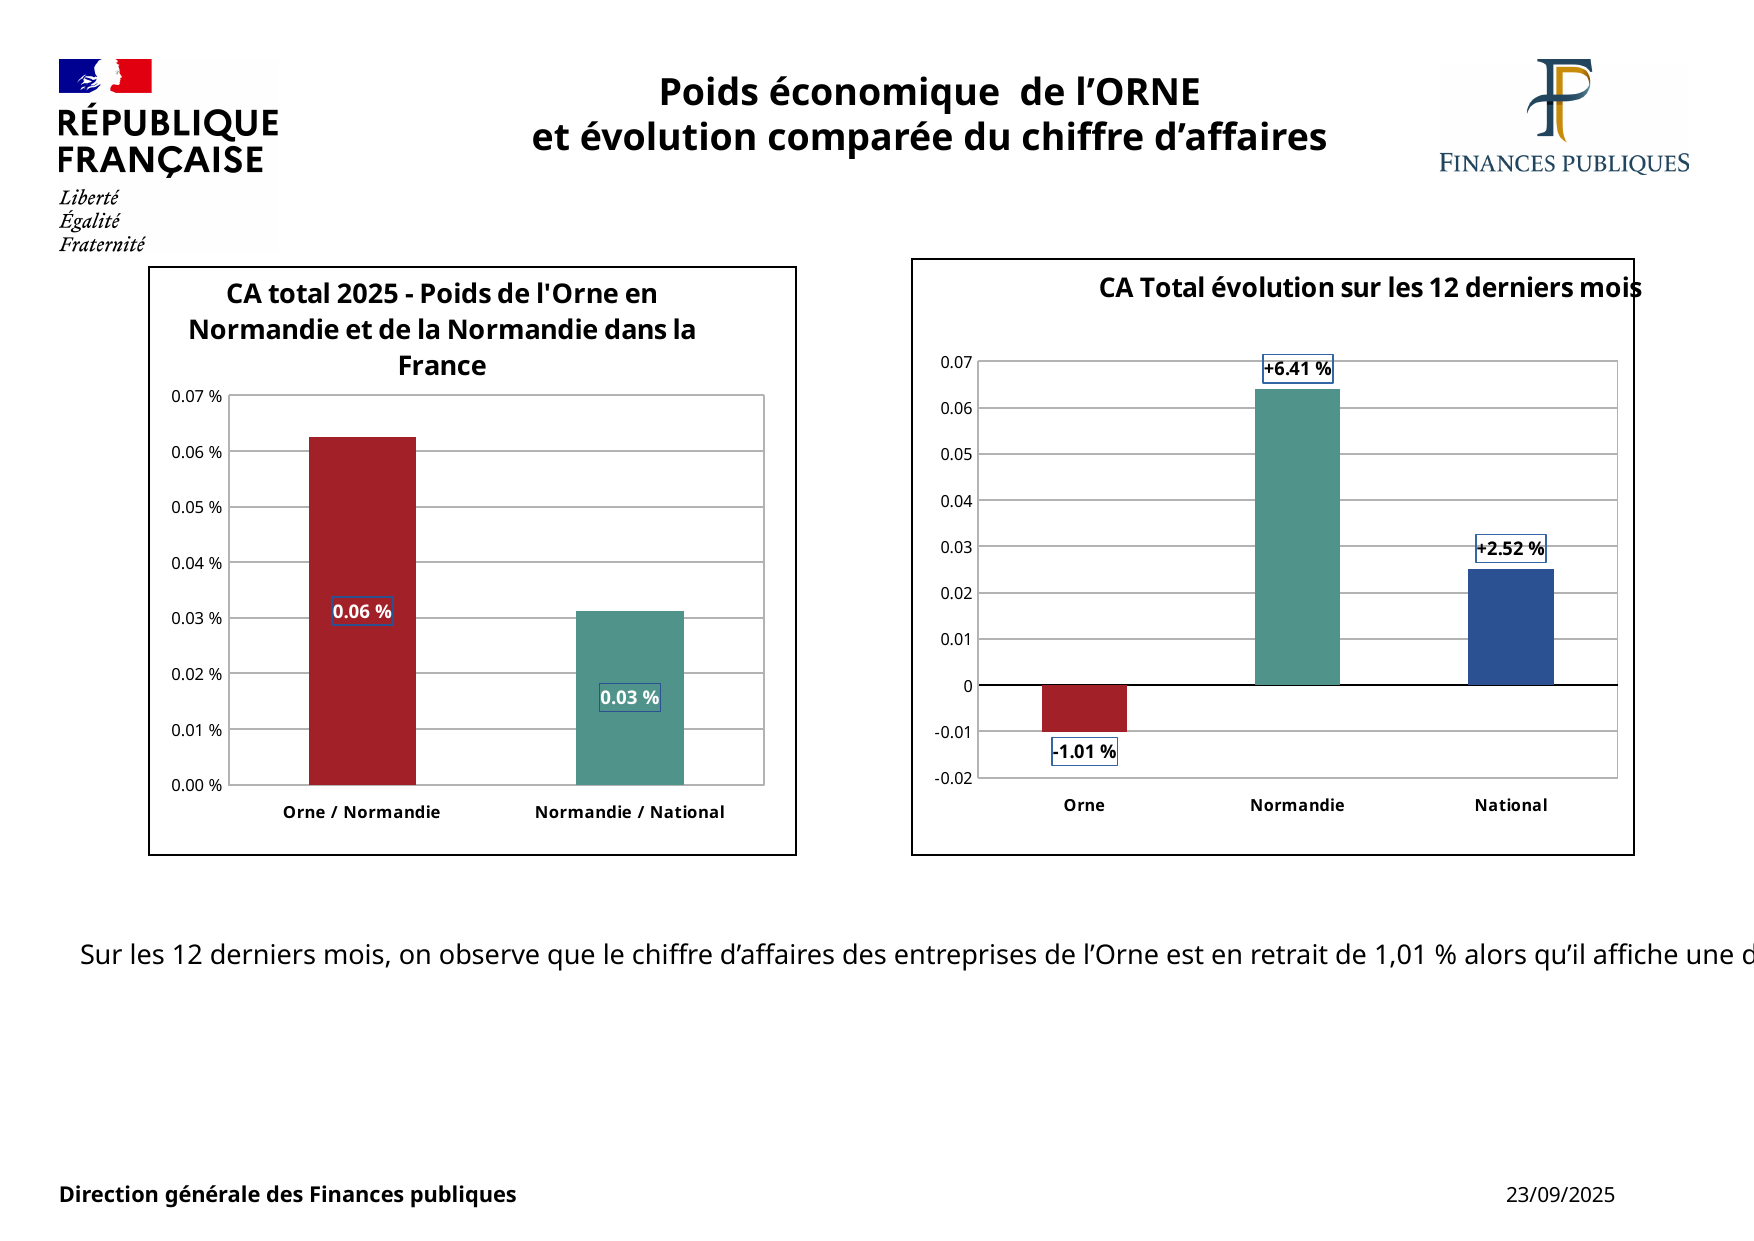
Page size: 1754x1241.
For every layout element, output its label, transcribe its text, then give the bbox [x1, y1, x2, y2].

chart [911, 257, 1654, 857]
chart [147, 265, 797, 857]
text_box Sur les 12 derniers mois, on observe que le chiffre d’affaires des entreprises de l’Orne est en retrait de 1,01 % alors qu’il affiche une dynamique positive tant au niveau national que régional. [65, 928, 1689, 1140]
title Poids économique de l’ORNE et évolution comparée du chiffre d’affaires [206, 49, 1654, 178]
